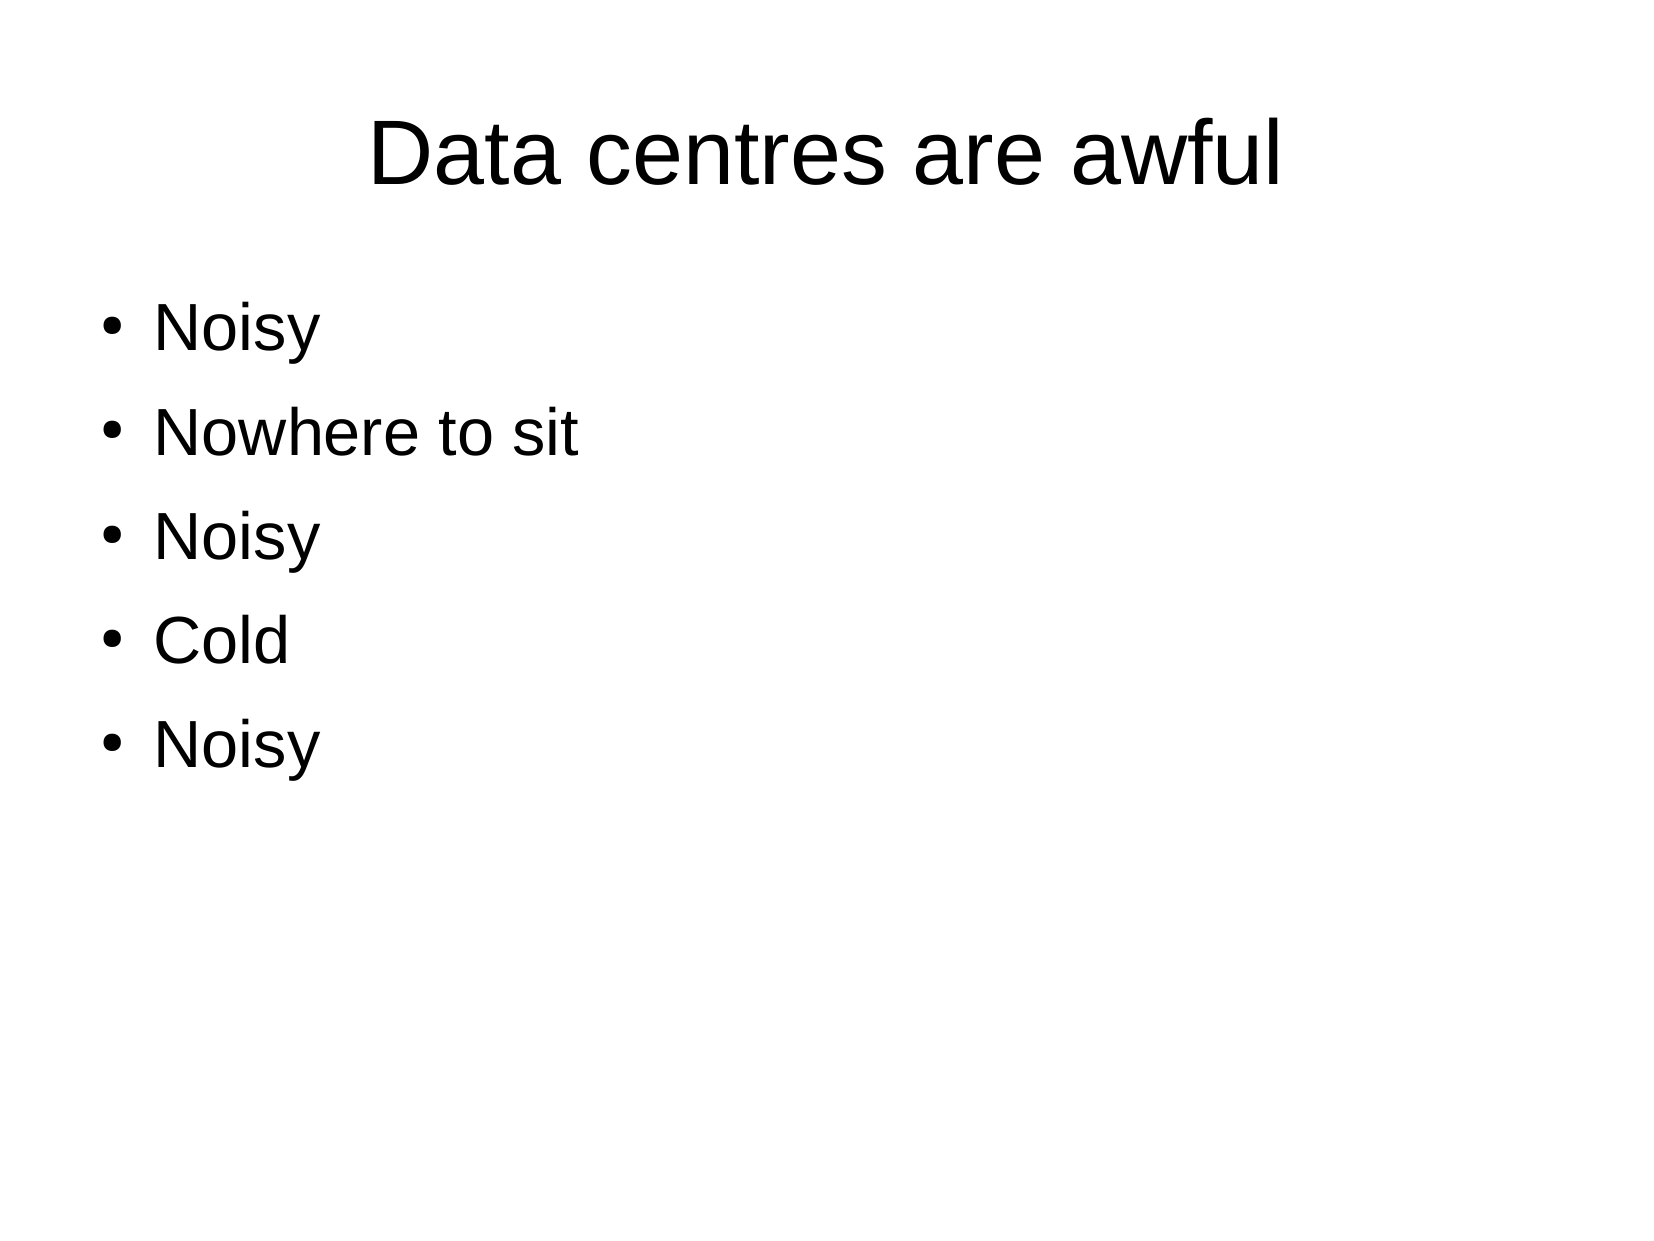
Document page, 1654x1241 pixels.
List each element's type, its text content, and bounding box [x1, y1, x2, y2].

title Data centres are awful [82, 49, 1571, 257]
list Noisy Nowhere to sit Noisy Cold Noisy [82, 290, 1571, 1010]
